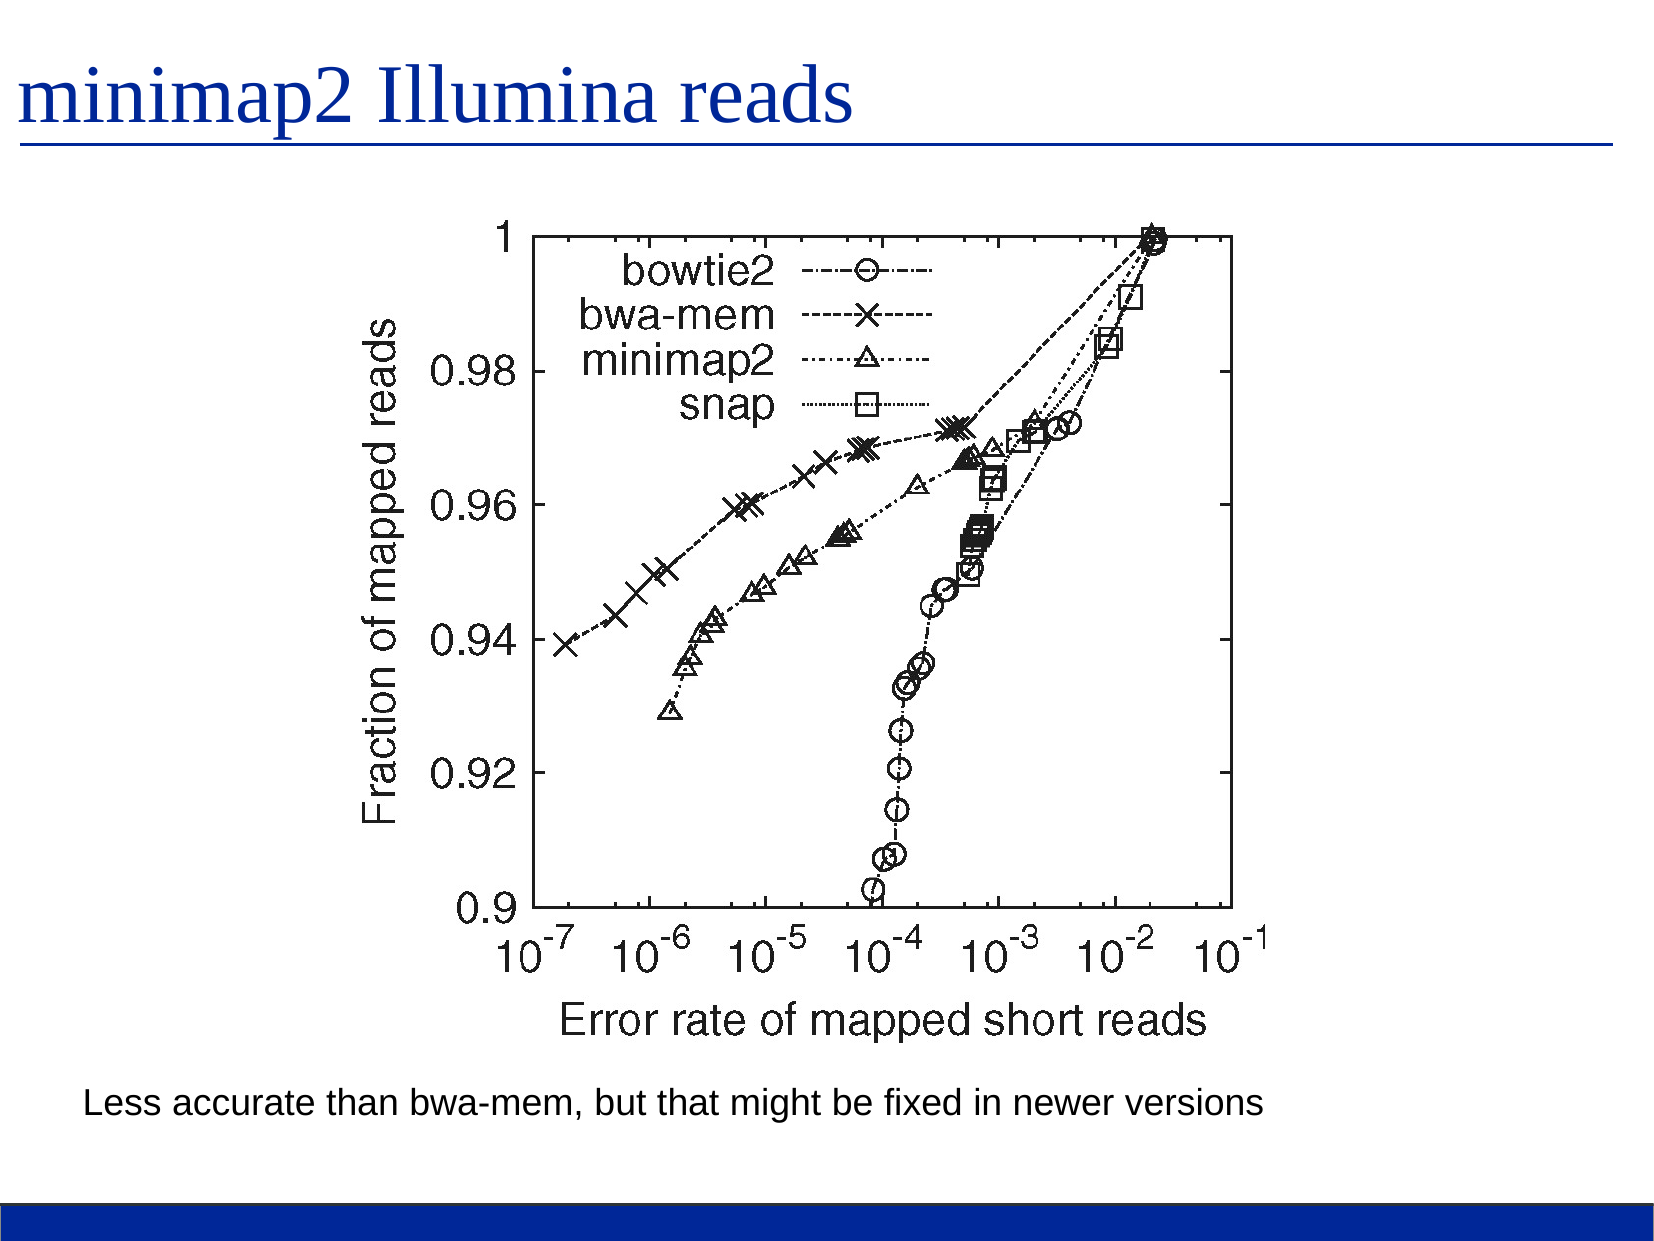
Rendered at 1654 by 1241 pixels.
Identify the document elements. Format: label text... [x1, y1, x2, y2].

list Less accurate than bwa-mem, but that might be fixed in newer versions [82, 1081, 1571, 1183]
picture [350, 217, 1265, 1043]
title minimap2 Illumina reads [17, 0, 1589, 198]
